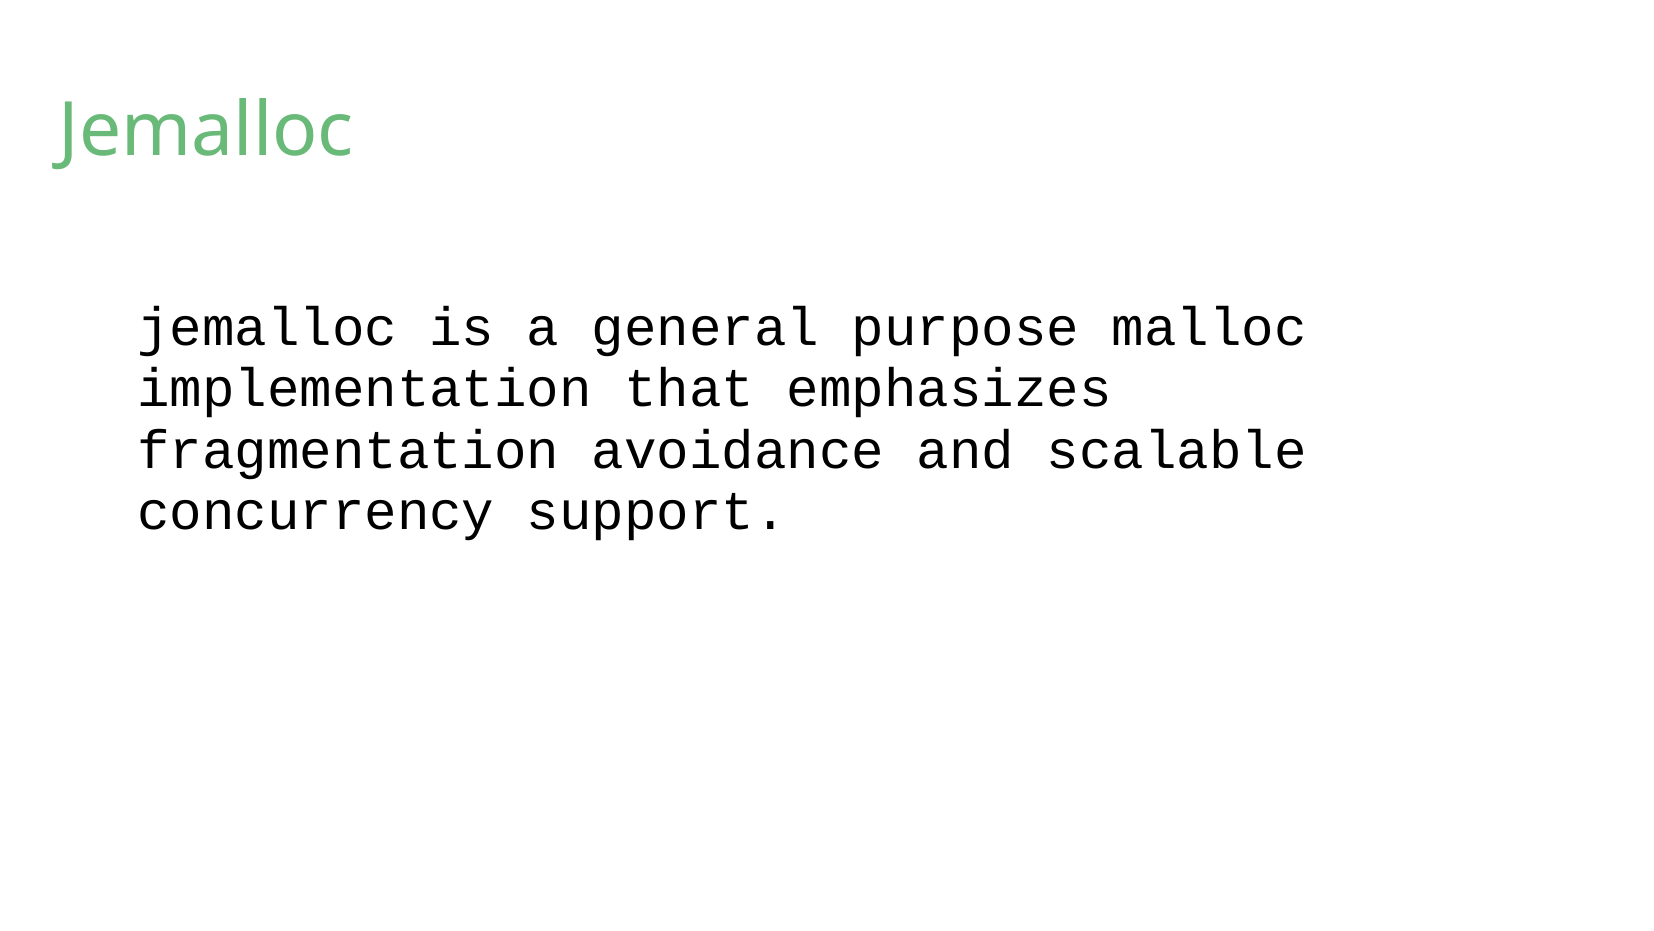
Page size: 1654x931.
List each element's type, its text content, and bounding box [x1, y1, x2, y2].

title Jemalloc [59, 59, 1595, 178]
text_box jemalloc is a general purpose malloc implementation that emphasizes fragmentation avoidance and scalable concurrency support. [131, 300, 1576, 736]
